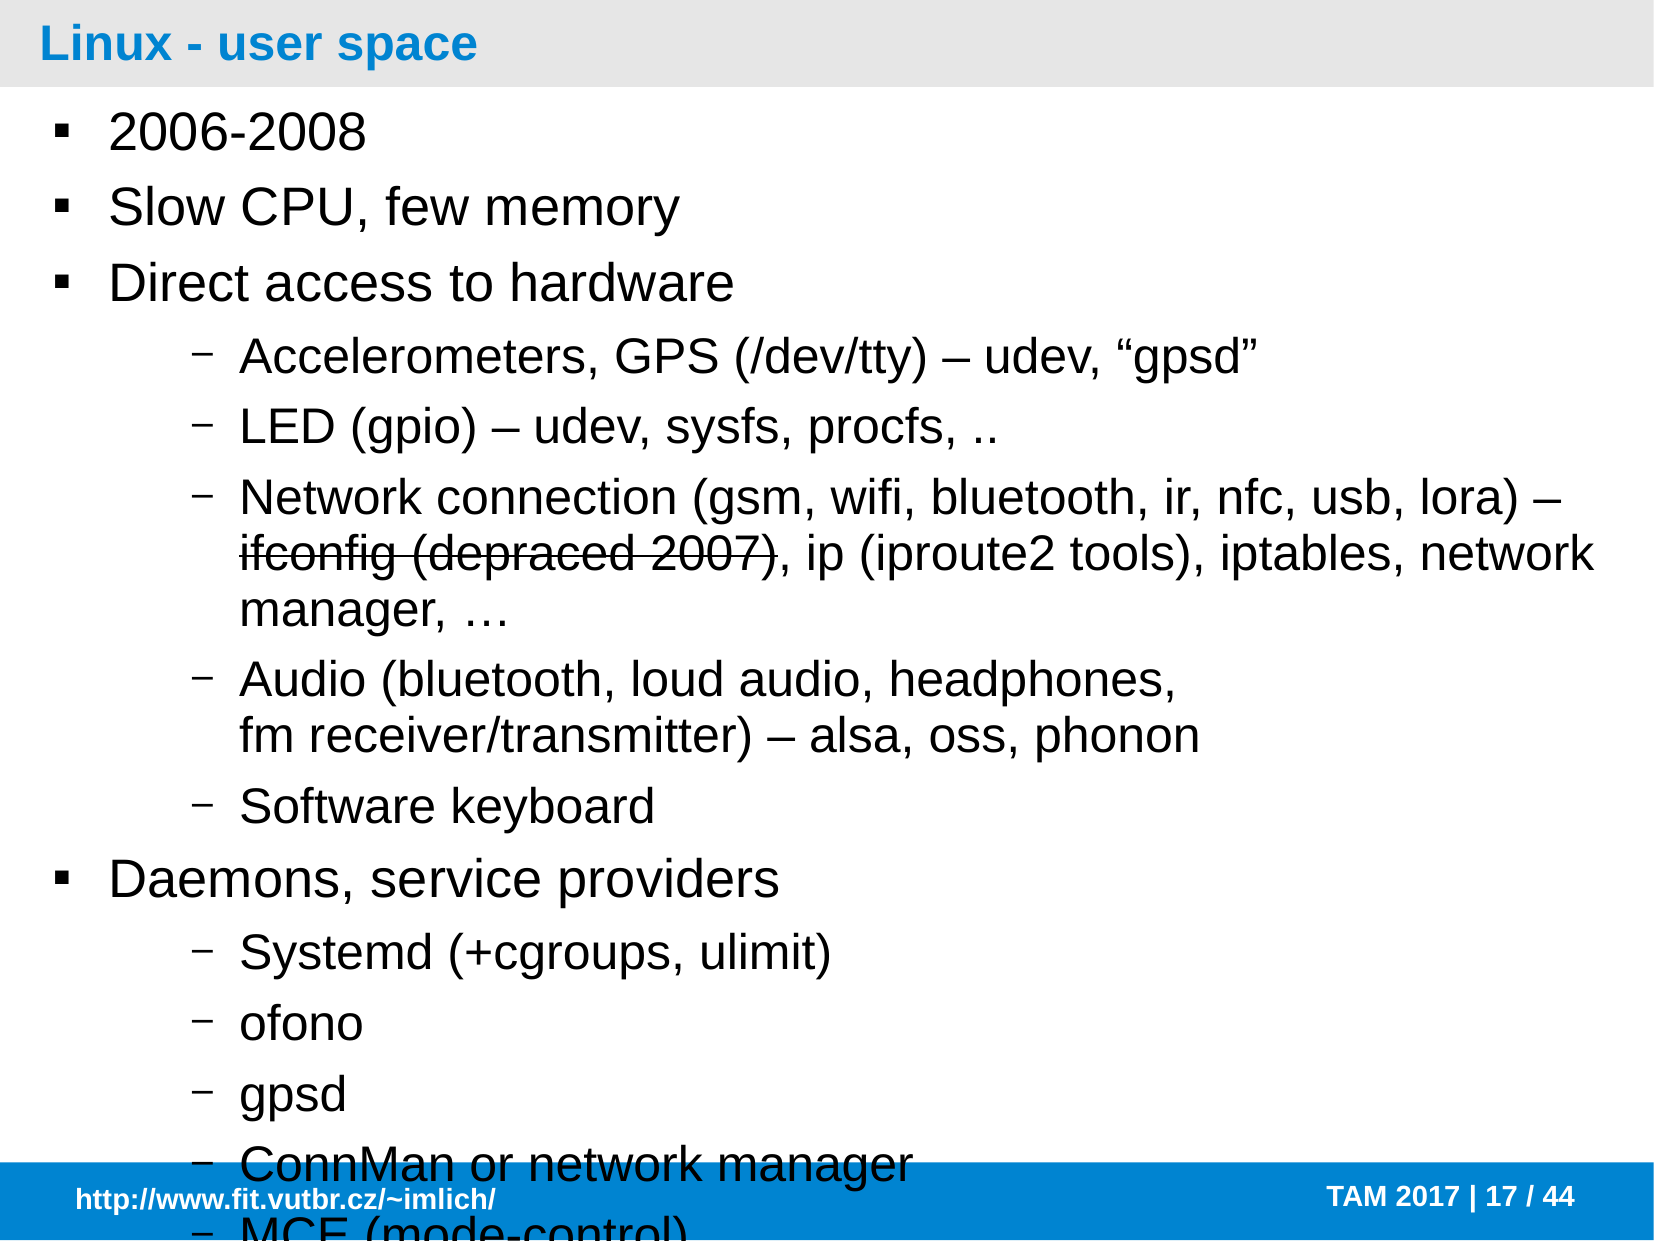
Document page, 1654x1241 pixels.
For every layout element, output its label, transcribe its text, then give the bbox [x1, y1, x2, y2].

title Linux - user space [39, 5, 1615, 81]
list 2006-2008 Slow CPU, few memory Direct access to hardware Accelerometers, GPS (/dev/tty) – udev, “gpsd” LED (gpio) – udev, sysfs, procfs, .. Network connection (gsm, wifi, bluetooth, ir, nfc, usb, lora) – ifconfig (depraced 2007), ip (iproute2 tools), iptables, network manager, … Audio (bluetooth, loud audio, headphones, fm receiver/transmitter) – alsa, oss, phonon Software keyboard Daemons, service providers Systemd (+cgroups, ulimit) ofono gpsd ConnMan or network manager MCE (mode-control) [37, 101, 1613, 1126]
